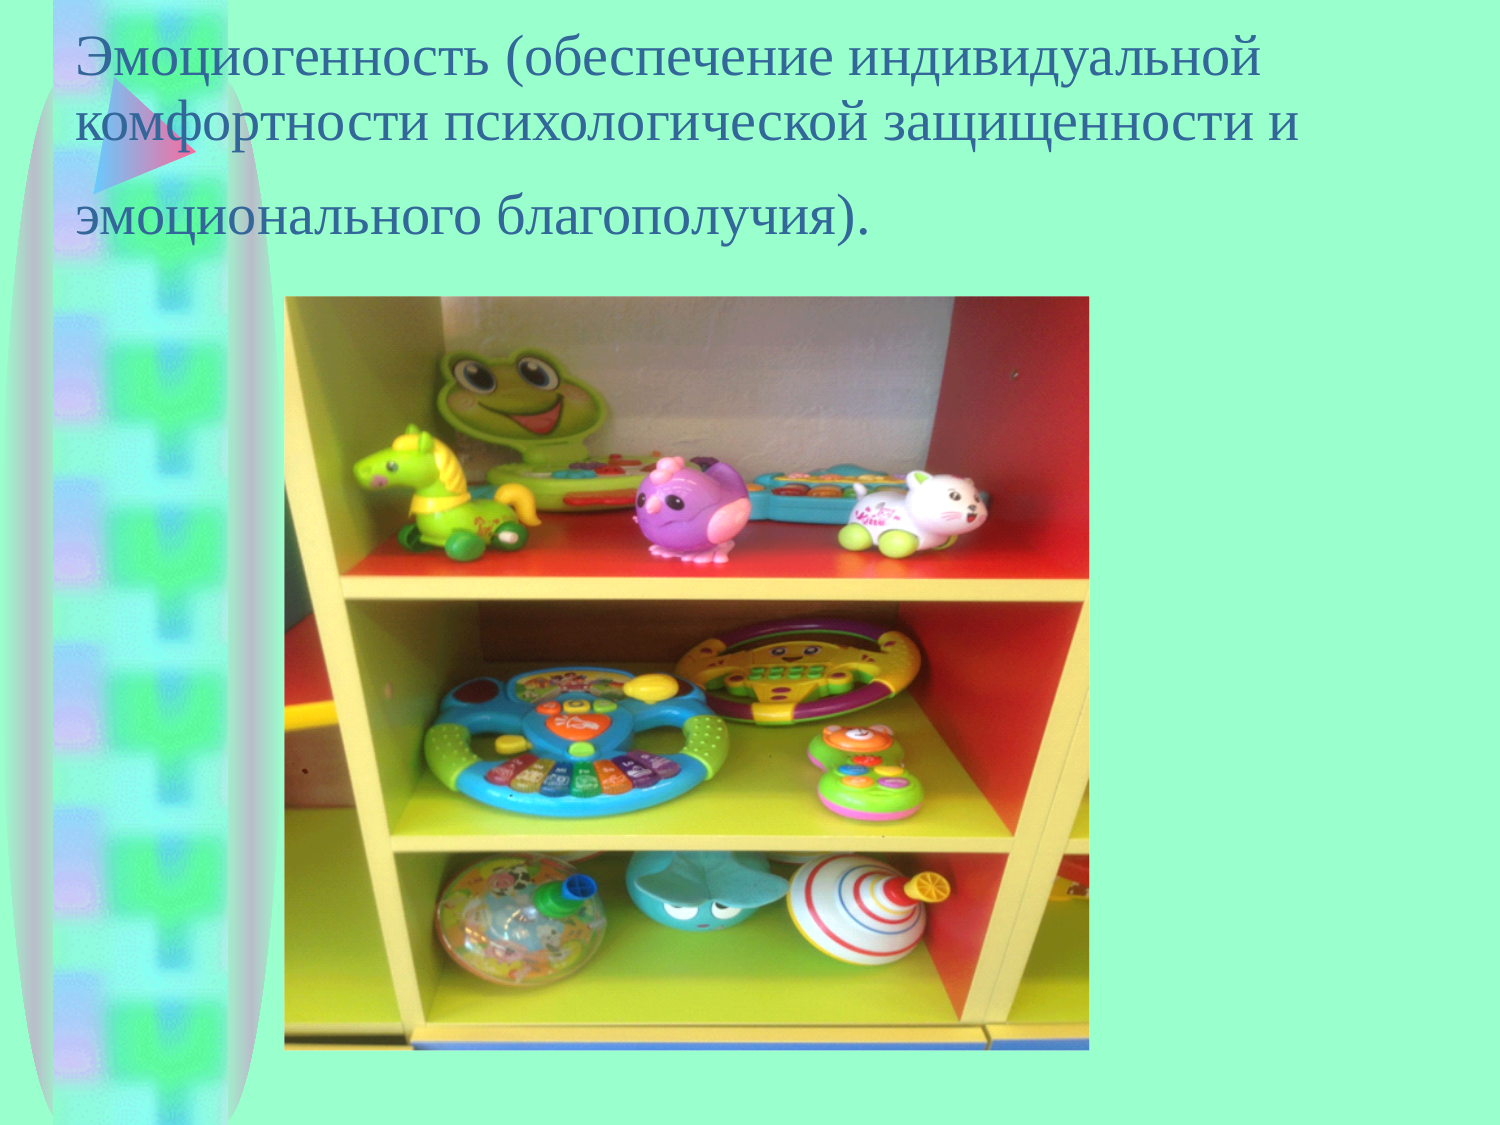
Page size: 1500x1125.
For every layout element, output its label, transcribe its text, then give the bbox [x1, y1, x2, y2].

picture [53, 0, 229, 1125]
picture [283, 295, 1091, 1052]
title Эмоциогенность (обеспечение индивидуальной комфортности психологической защищенности и эмоционального благополучия). [75, 22, 1425, 256]
